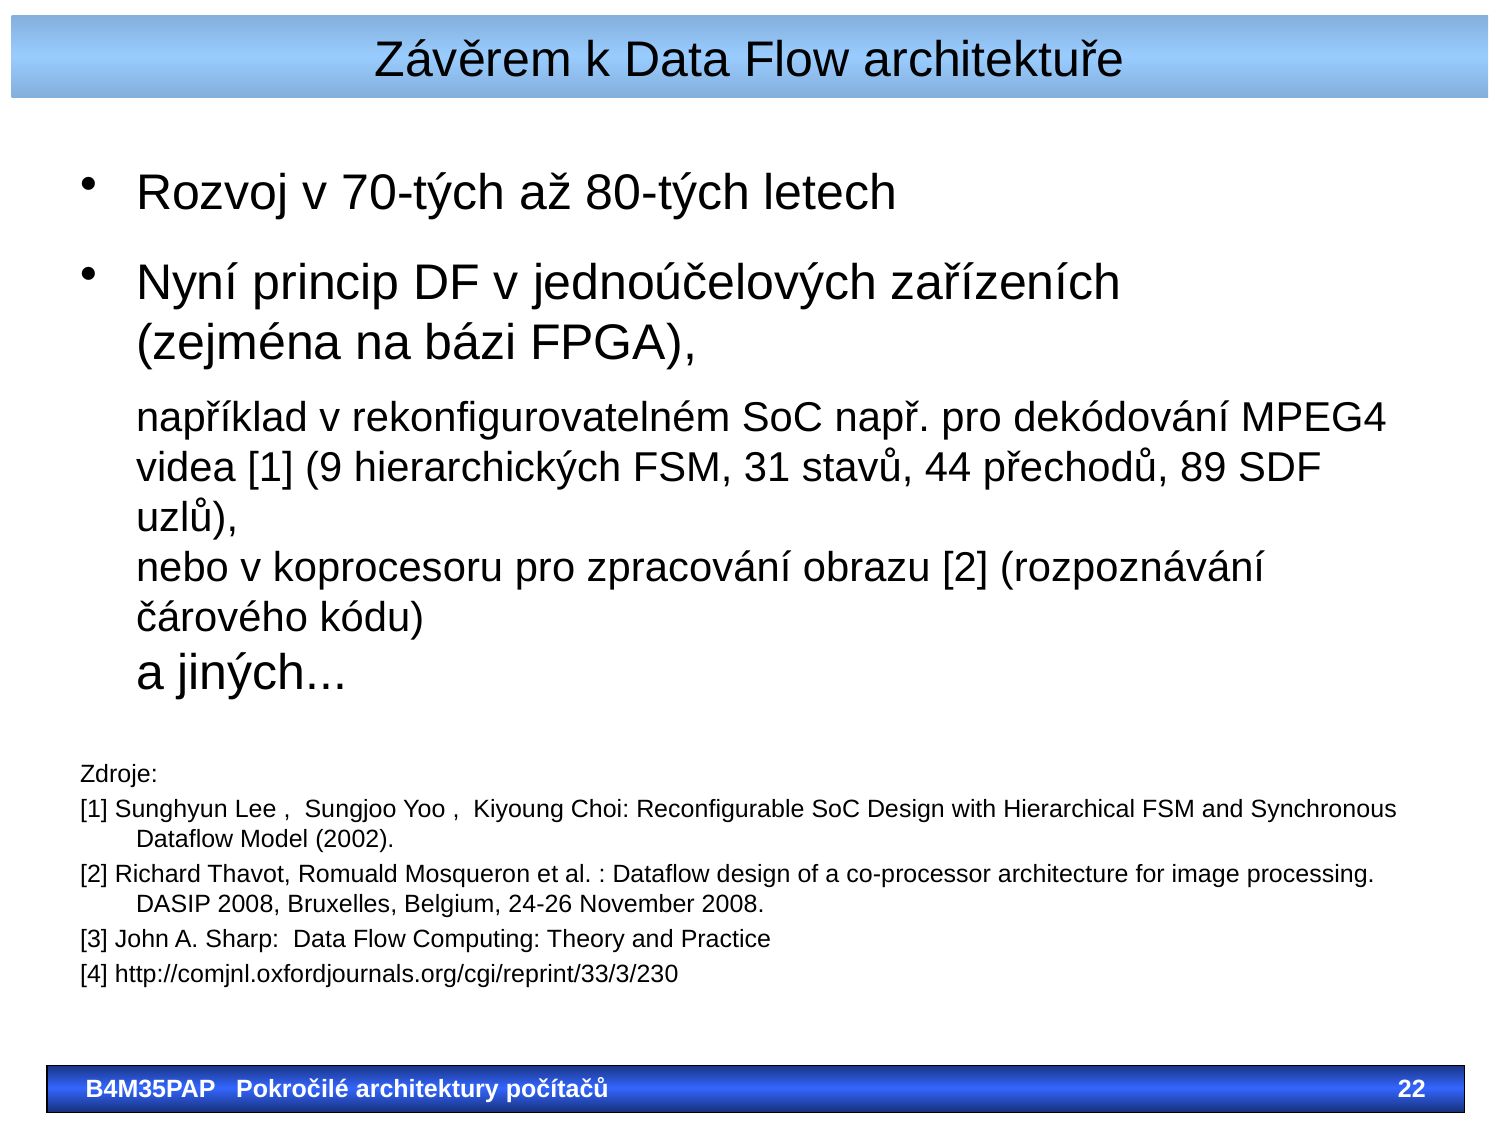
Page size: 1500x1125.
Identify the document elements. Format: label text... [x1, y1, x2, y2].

list Rozvoj v 70-tých až 80-tých letech Nyní princip DF v jednoúčelových zařízeních (zejména na bázi FPGA), například v rekonfigurovatelném SoC např. pro dekódování MPEG4 videa [1] (9 hierarchických FSM, 31 stavů, 44 přechodů, 89 SDF uzlů), nebo v koprocesoru pro zpracování obrazu [2] (rozpoznávání čárového kódu) a jiných... Zdroje: [1] Sunghyun Lee , Sungjoo Yoo , Kiyoung Choi: Reconfigurable SoC Design with Hierarchical FSM and Synchronous Dataflow Model (2002). [2] Richard Thavot, Romuald Mosqueron et al. : Dataflow design of a co-processor architecture for image processing. DASIP 2008, Bruxelles, Belgium, 24-26 November 2008. [3] John A. Sharp: Data Flow Computing: Theory and Practice [4] http://comjnl.oxfordjournals.org/cgi/reprint/33/3/230 [64, 152, 1436, 1000]
footer B4M35PAP Pokročilé architektury počítačů [70, 1065, 1429, 1113]
title Závěrem k Data Flow architektuře [11, 15, 1489, 98]
slide_number <number> [1346, 1065, 1441, 1112]
